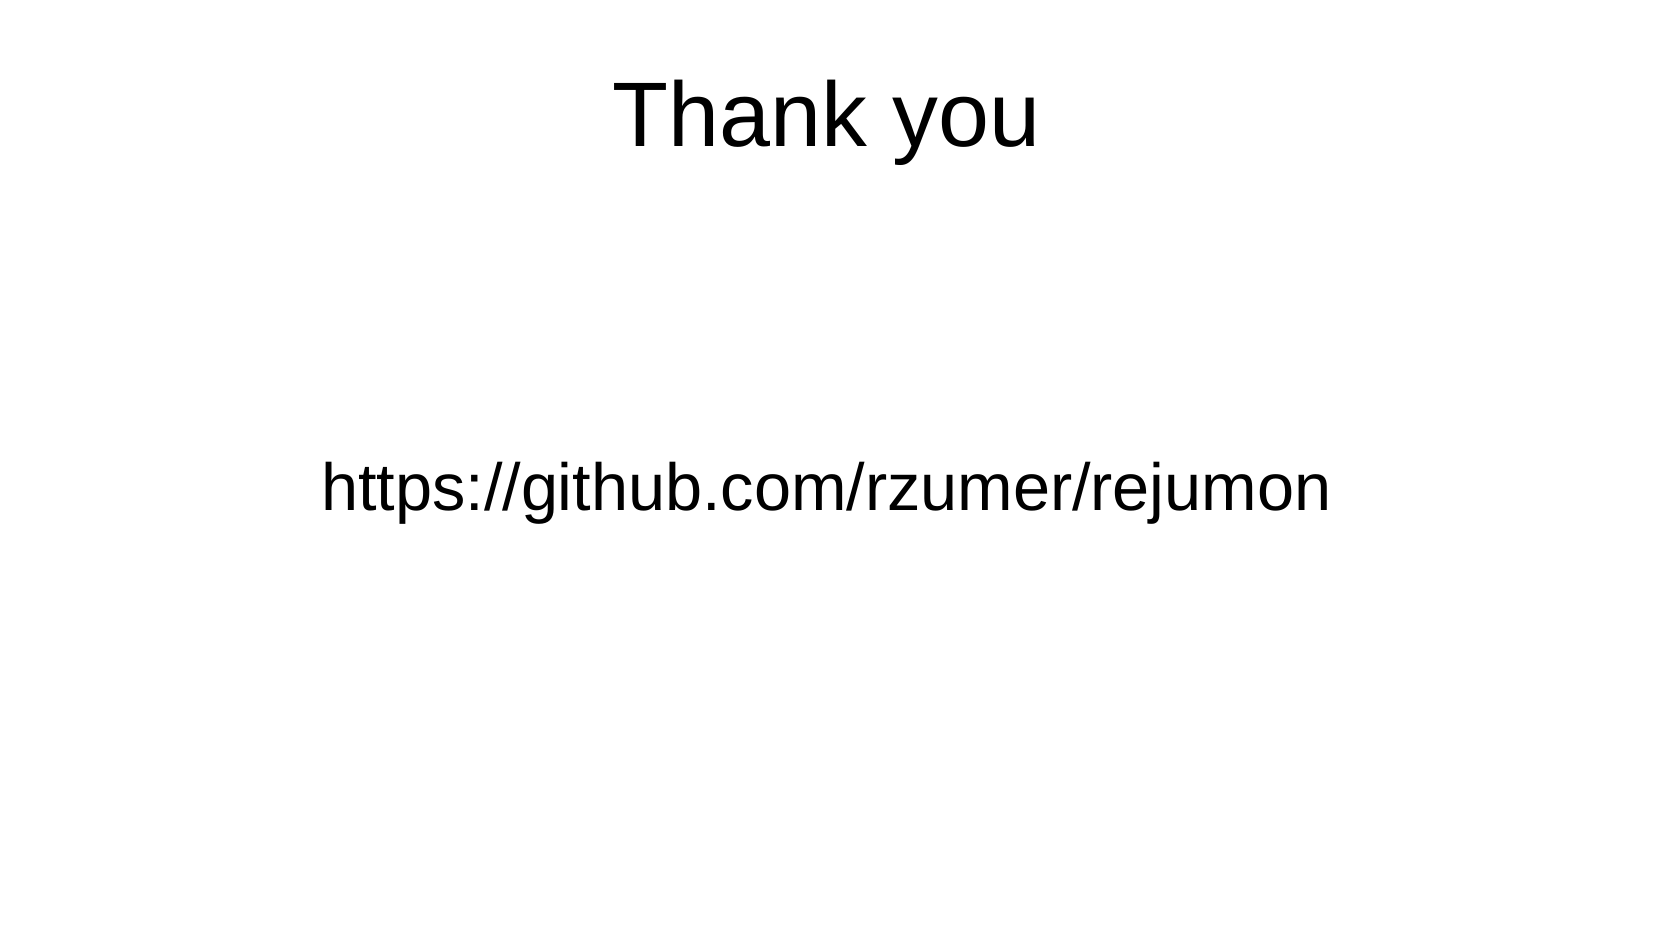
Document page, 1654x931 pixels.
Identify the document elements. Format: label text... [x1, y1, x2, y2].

title Thank you [82, 37, 1571, 193]
subtitle https://github.com/rzumer/rejumon [82, 217, 1571, 758]
